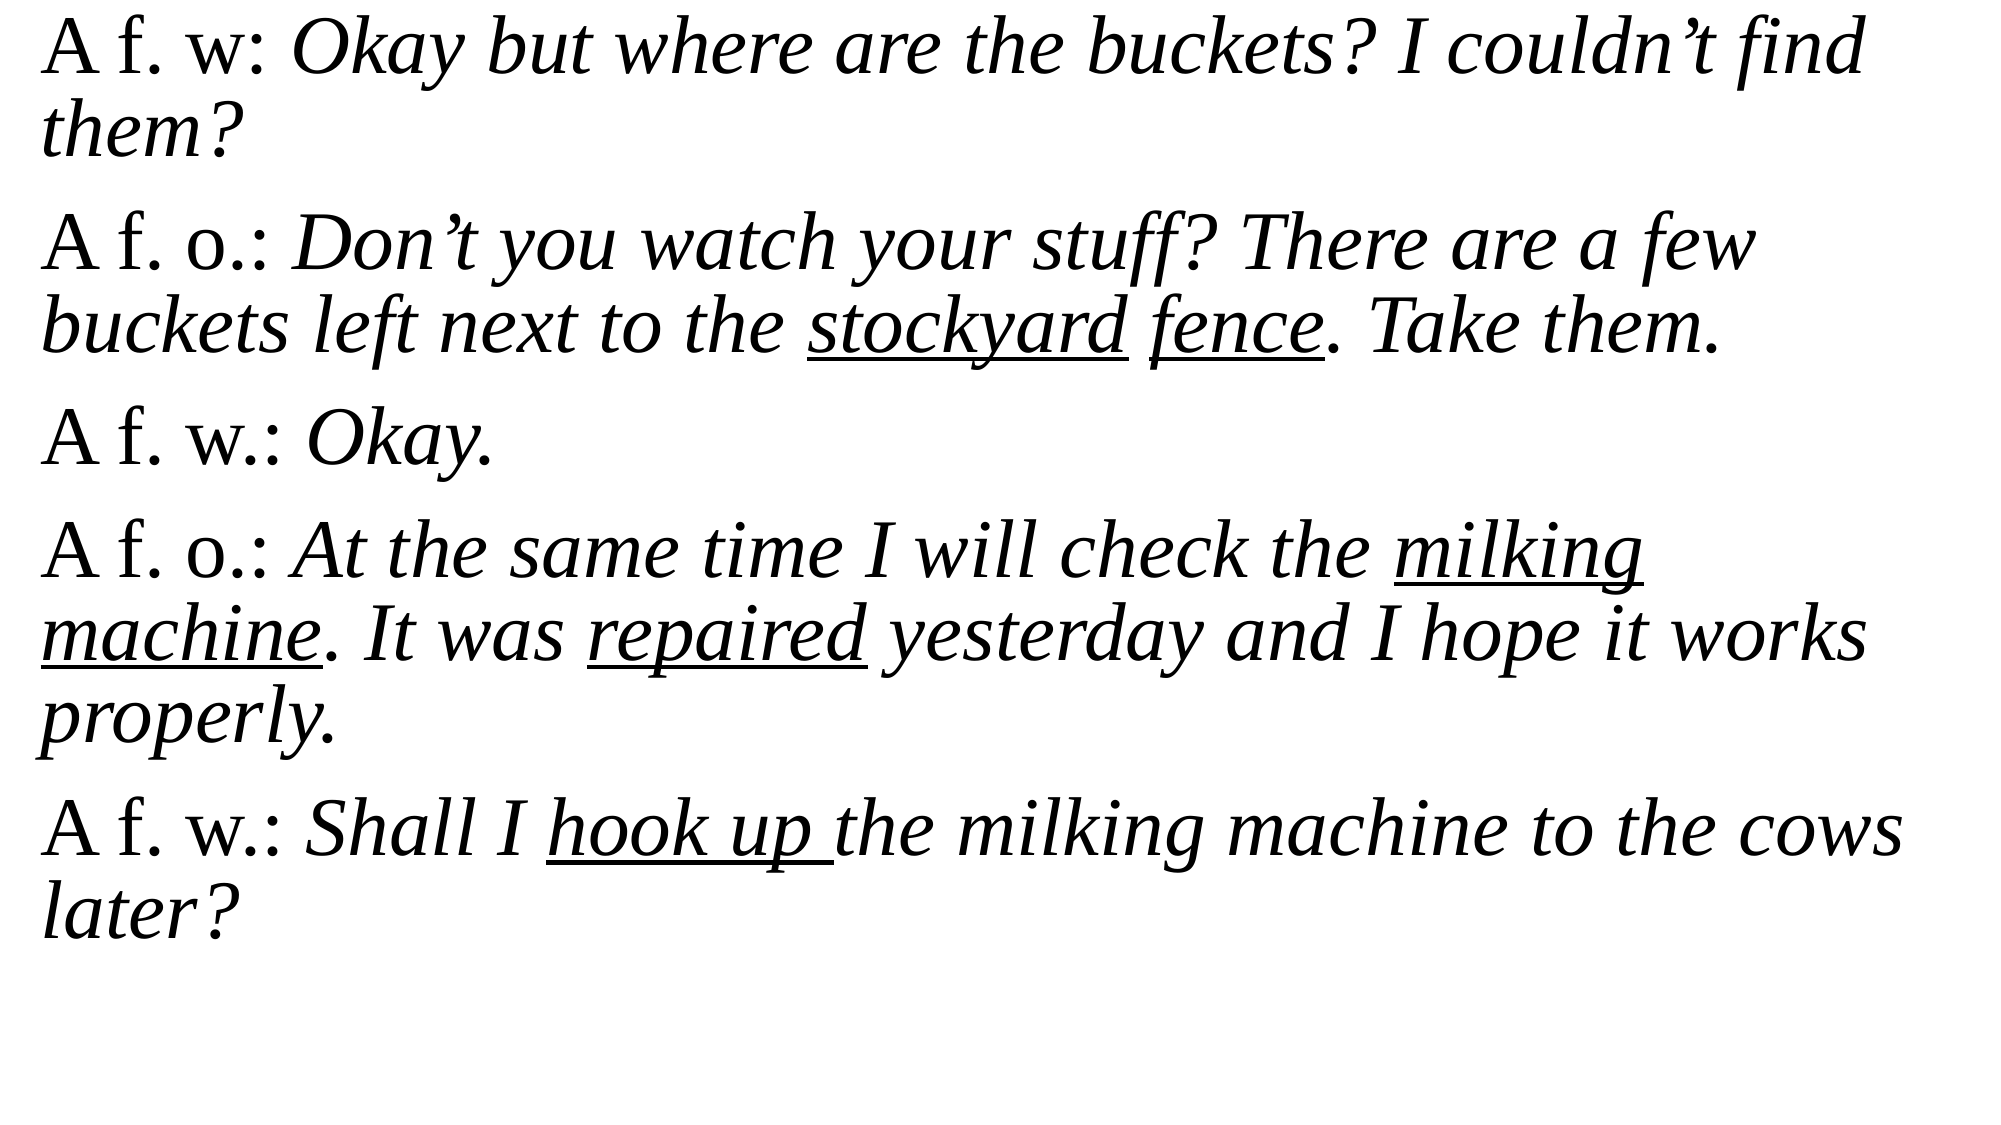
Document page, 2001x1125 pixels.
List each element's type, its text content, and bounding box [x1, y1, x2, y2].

list A f. w: Okay but where are the buckets? I couldn’t find them? A f. o.: Don’t you watch your stuff? There are a few buckets left next to the stockyard fence. Take them. A f. w.: Okay. A f. o.: At the same time I will check the milking machine. It was repaired yesterday and I hope it works properly. A f. w.: Shall I hook up the milking machine to the cows later? [25, 0, 1976, 1110]
